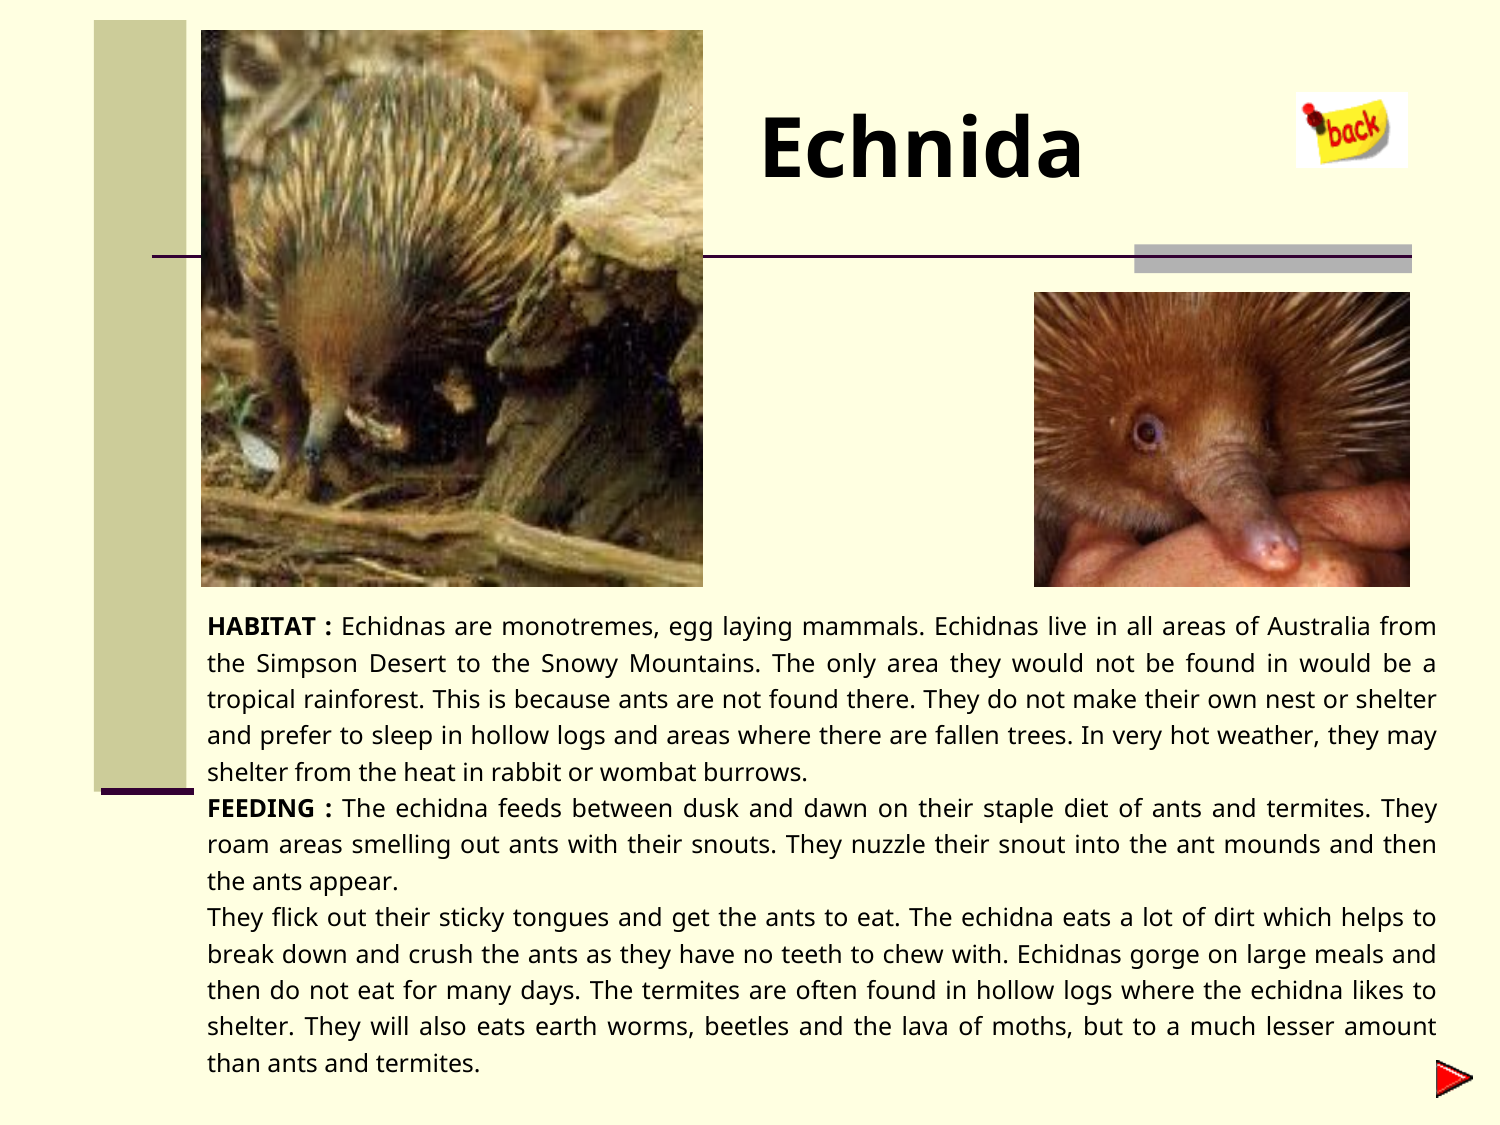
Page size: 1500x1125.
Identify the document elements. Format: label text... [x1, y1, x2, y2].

text_box Echnida [758, 80, 1086, 198]
picture [1034, 292, 1410, 587]
text_box HABITAT : Echidnas are monotremes, egg laying mammals. Echidnas live in all areas of Australia from the Simpson Desert to the Snowy Mountains. The only area they would not be found in would be a tropical rainforest. This is because ants are not found there. They do not make their own nest or shelter and prefer to sleep in hollow logs and areas where there are fallen trees. In very hot weather, they may shelter from the heat in rabbit or wombat burrows. FEEDING : The echidna feeds between dusk and dawn on their staple diet of ants and termites. They roam areas smelling out ants with their snouts. They nuzzle their snout into the ant mounds and then the ants appear. They flick out their sticky tongues and get the ants to eat. The echidna eats a lot of dirt which helps to break down and crush the ants as they have no teeth to chew with. Echidnas gorge on large meals and then do not eat for many days. The termites are often found in hollow logs where the echidna likes to shelter. They will also eats earth worms, beetles and the lava of moths, but to a much lesser amount than ants and termites. [207, 606, 1440, 1098]
picture [1436, 1060, 1473, 1098]
picture [201, 30, 703, 587]
picture [1296, 92, 1408, 169]
